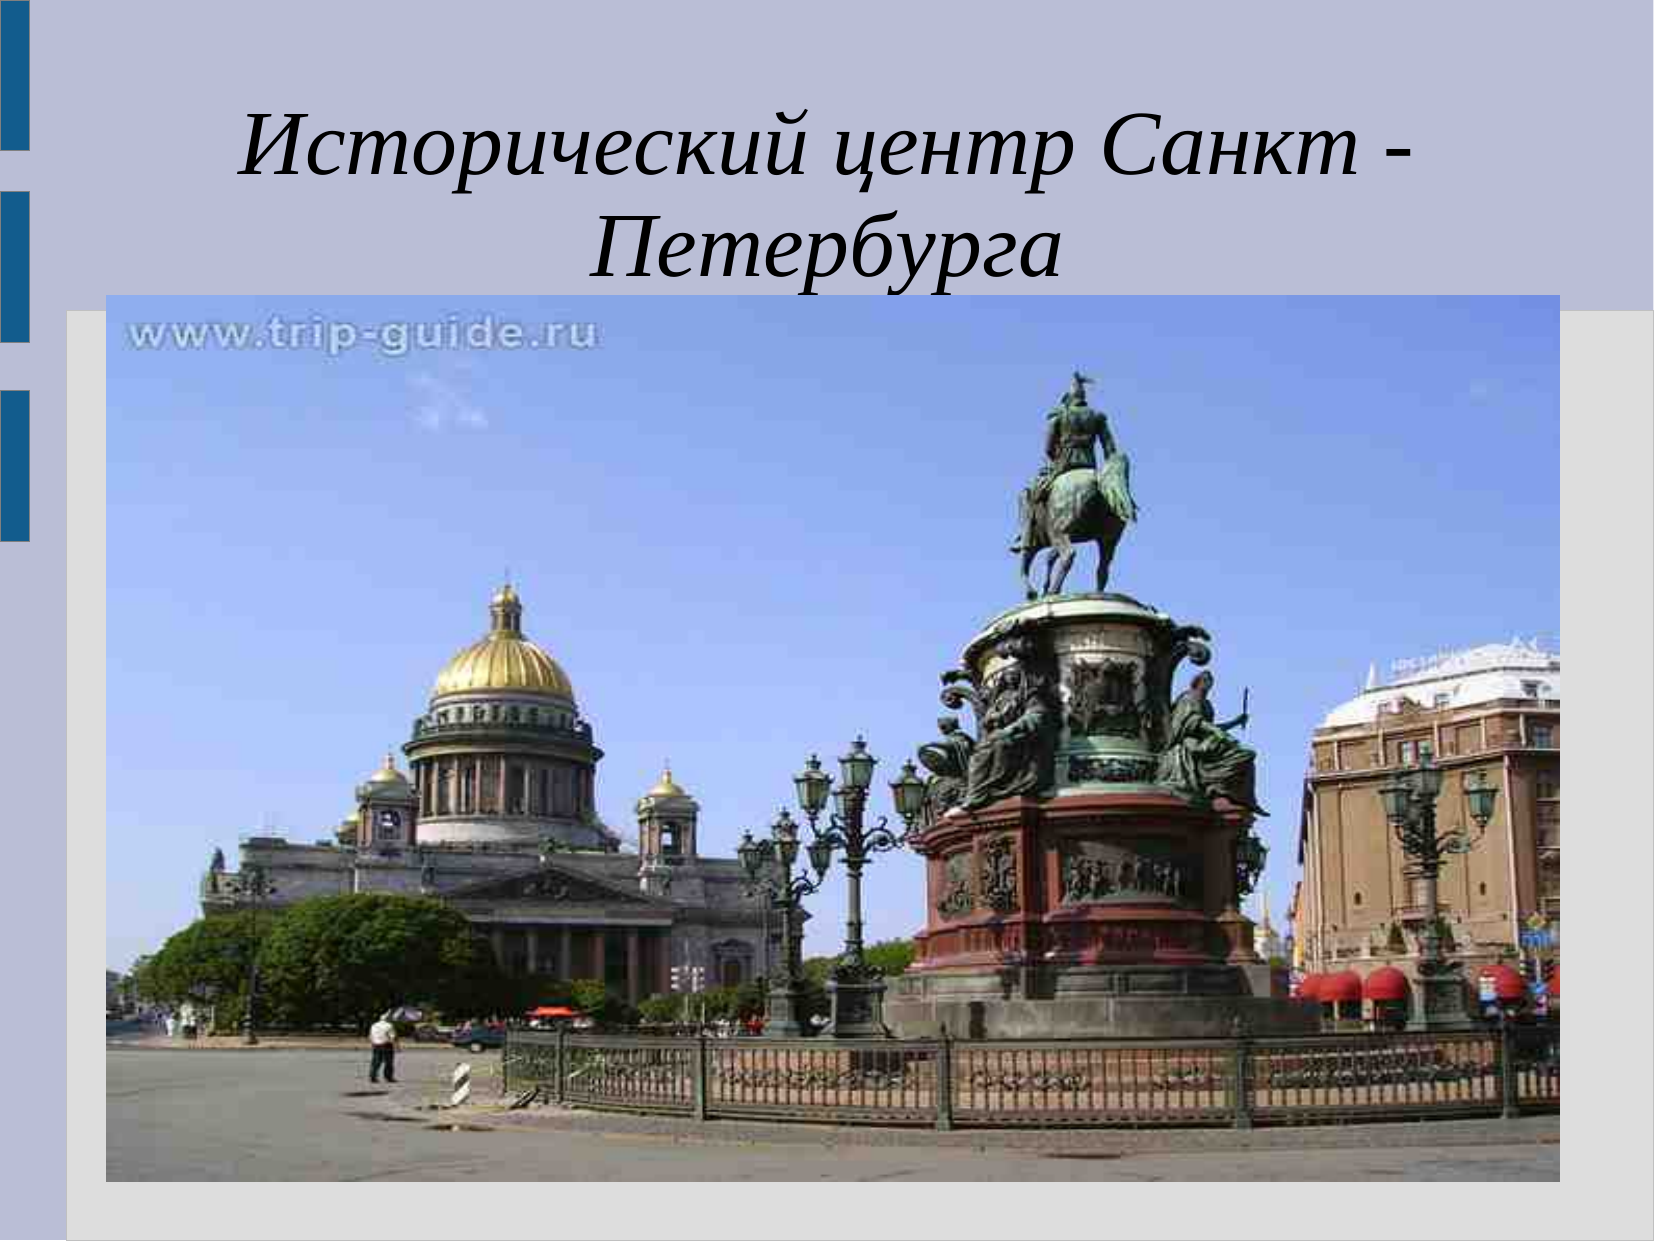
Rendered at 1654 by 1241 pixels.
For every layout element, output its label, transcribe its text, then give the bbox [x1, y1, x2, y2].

picture [106, 295, 1560, 1182]
title Исторический центр Санкт - Петербурга [121, 91, 1534, 295]
